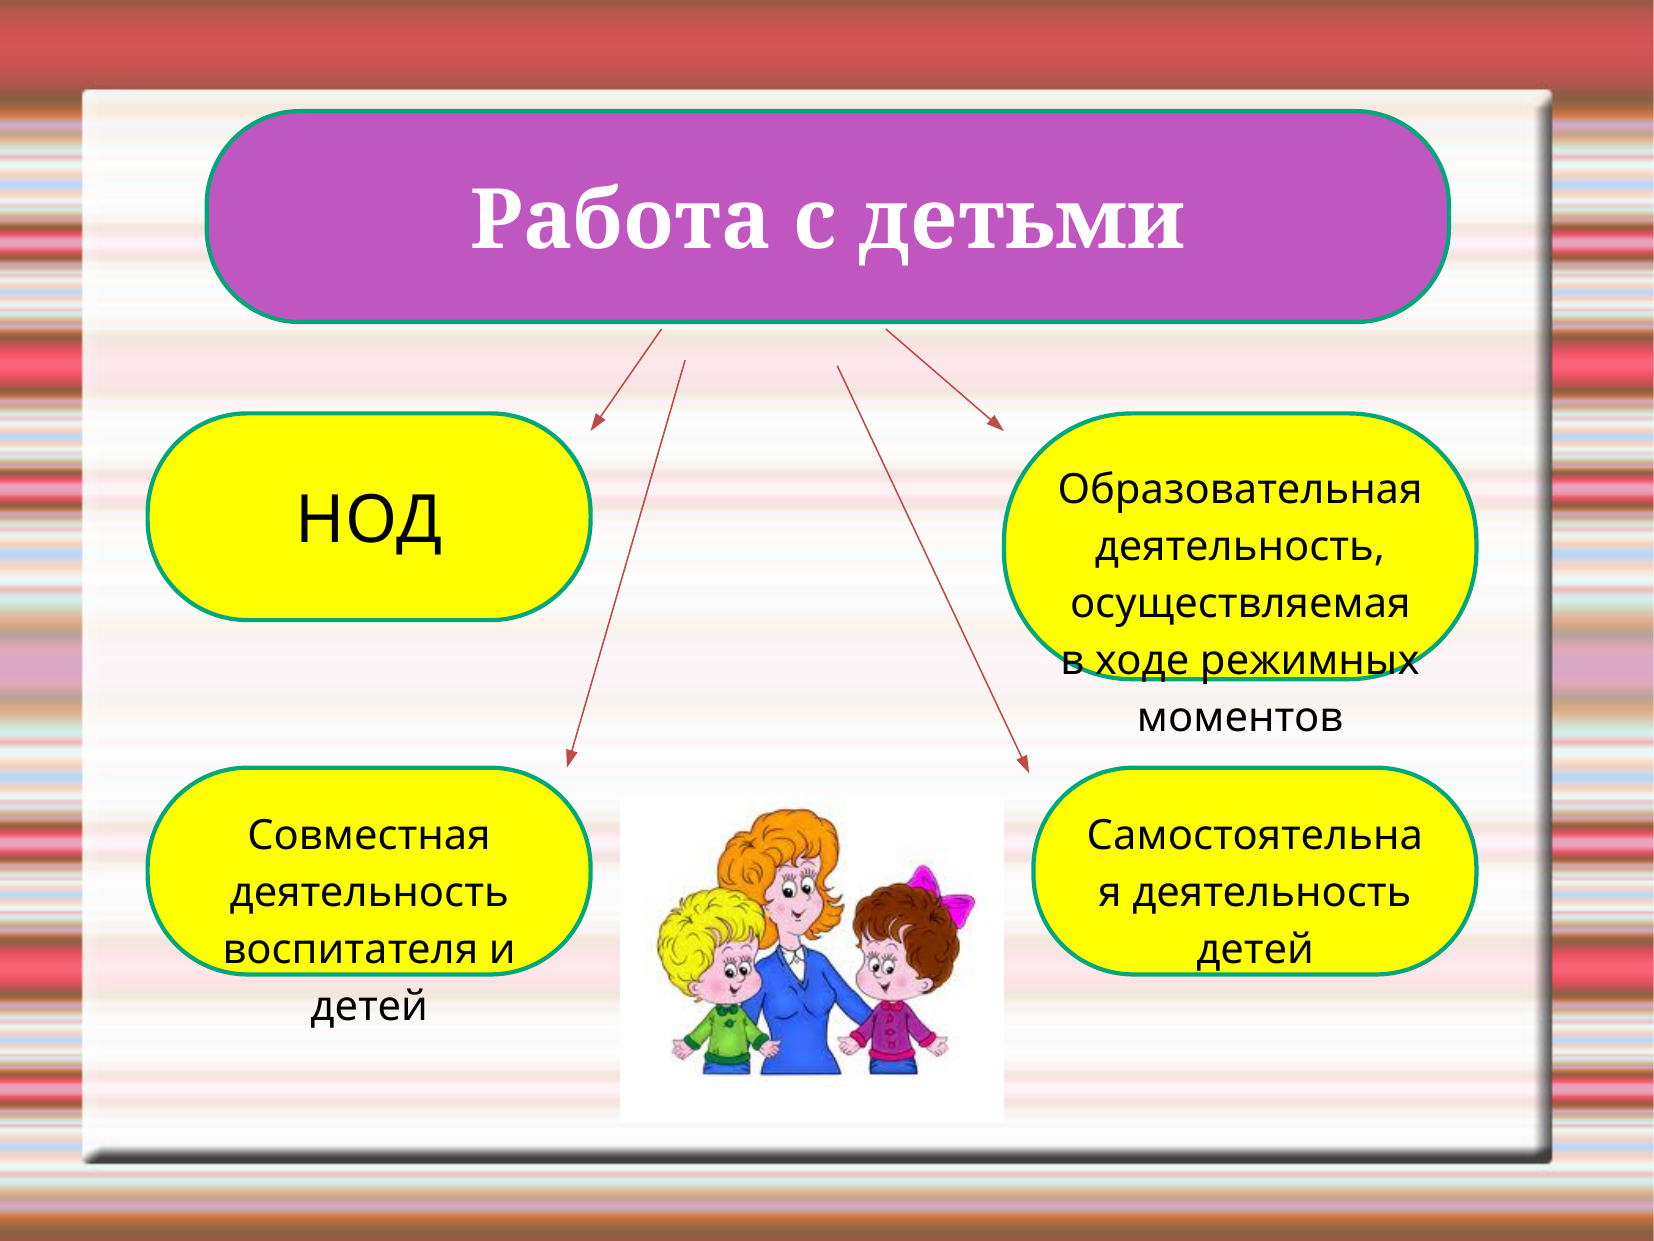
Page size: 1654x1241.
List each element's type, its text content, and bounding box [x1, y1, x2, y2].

text_box Образовательная деятельность, осуществляемая в ходе режимных моментов [1003, 413, 1477, 680]
text_box Работа с детьми [206, 111, 1449, 323]
text_box Самостоятельная деятельность детей [1033, 767, 1477, 975]
text_box НОД [147, 413, 591, 621]
picture [620, 797, 1004, 1123]
text_box Совместная деятельность воспитателя и детей [147, 767, 591, 975]
